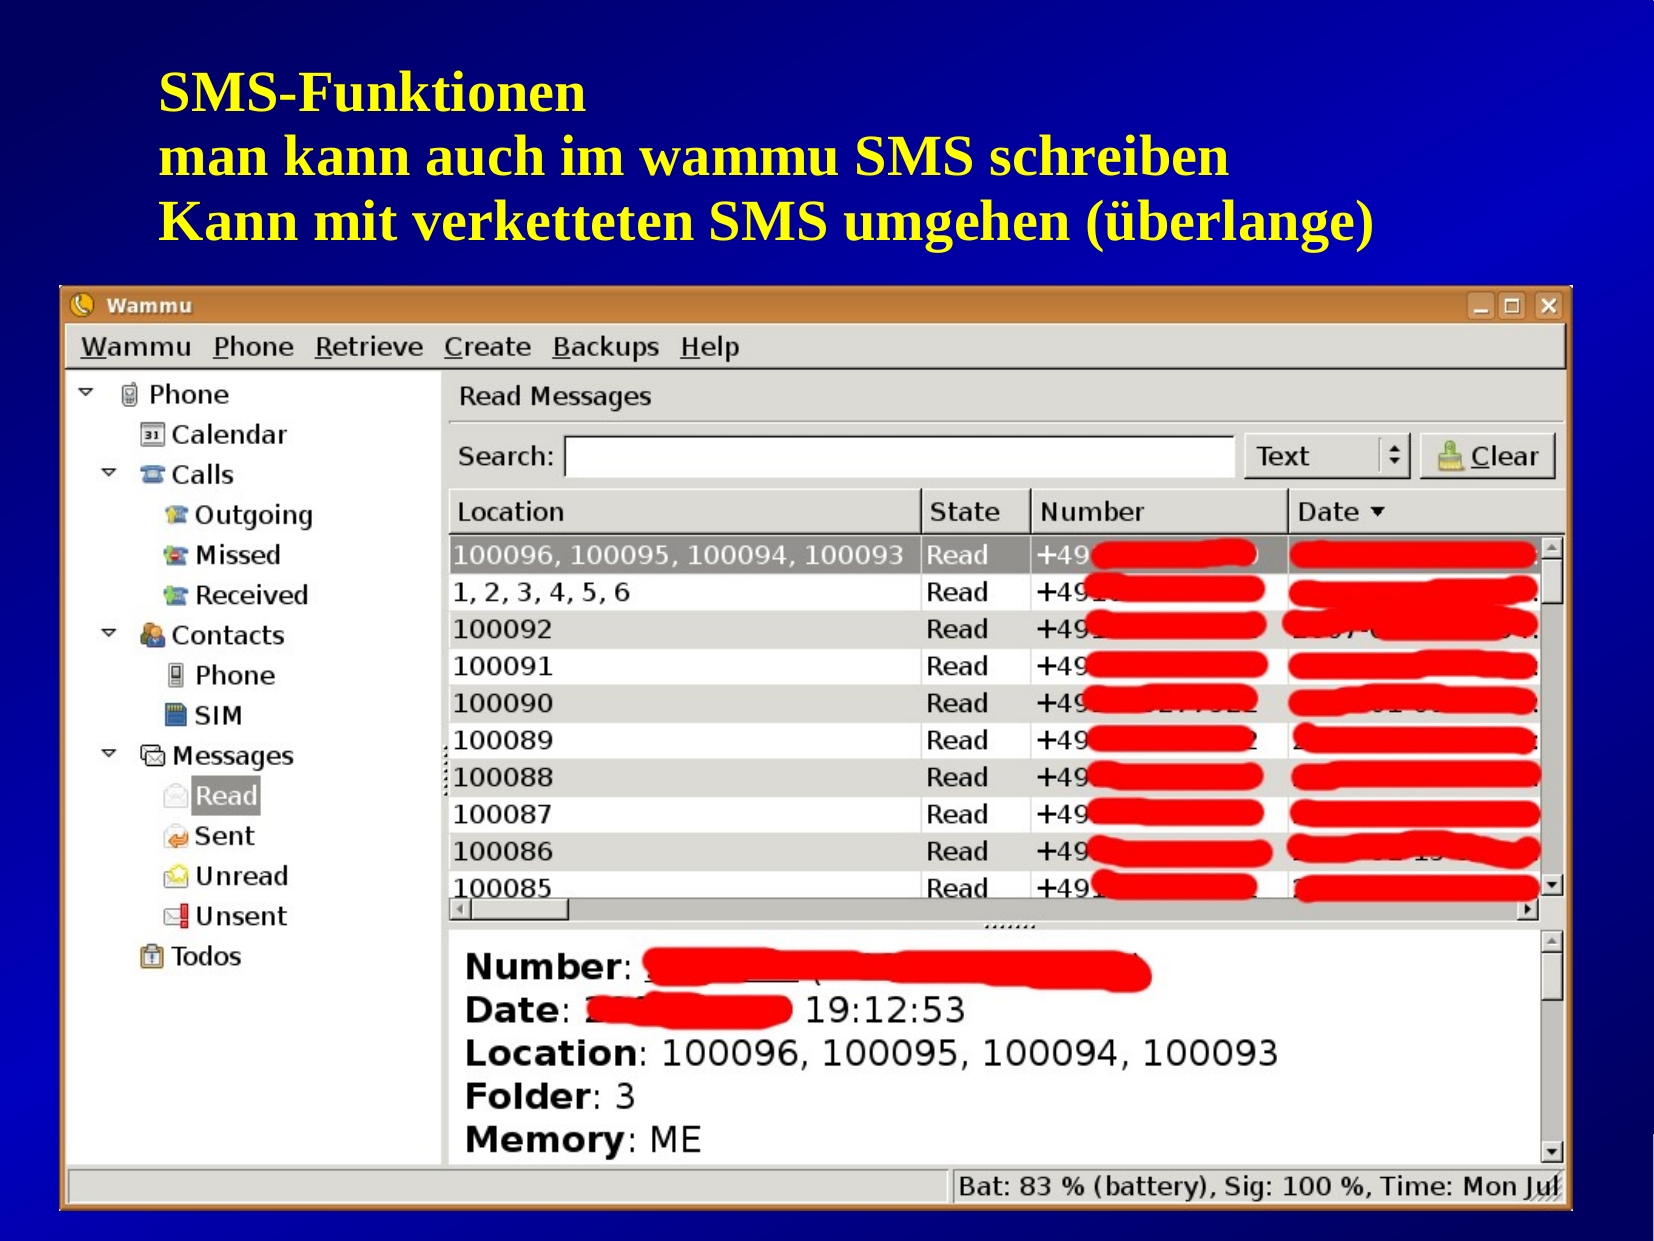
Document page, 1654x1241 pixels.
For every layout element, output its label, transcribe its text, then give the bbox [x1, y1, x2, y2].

subtitle SMS-Funktionen man kann auch im wammu SMS schreiben Kann mit verketteten SMS umgehen (überlange) [123, 59, 1536, 285]
picture [59, 285, 1573, 1211]
